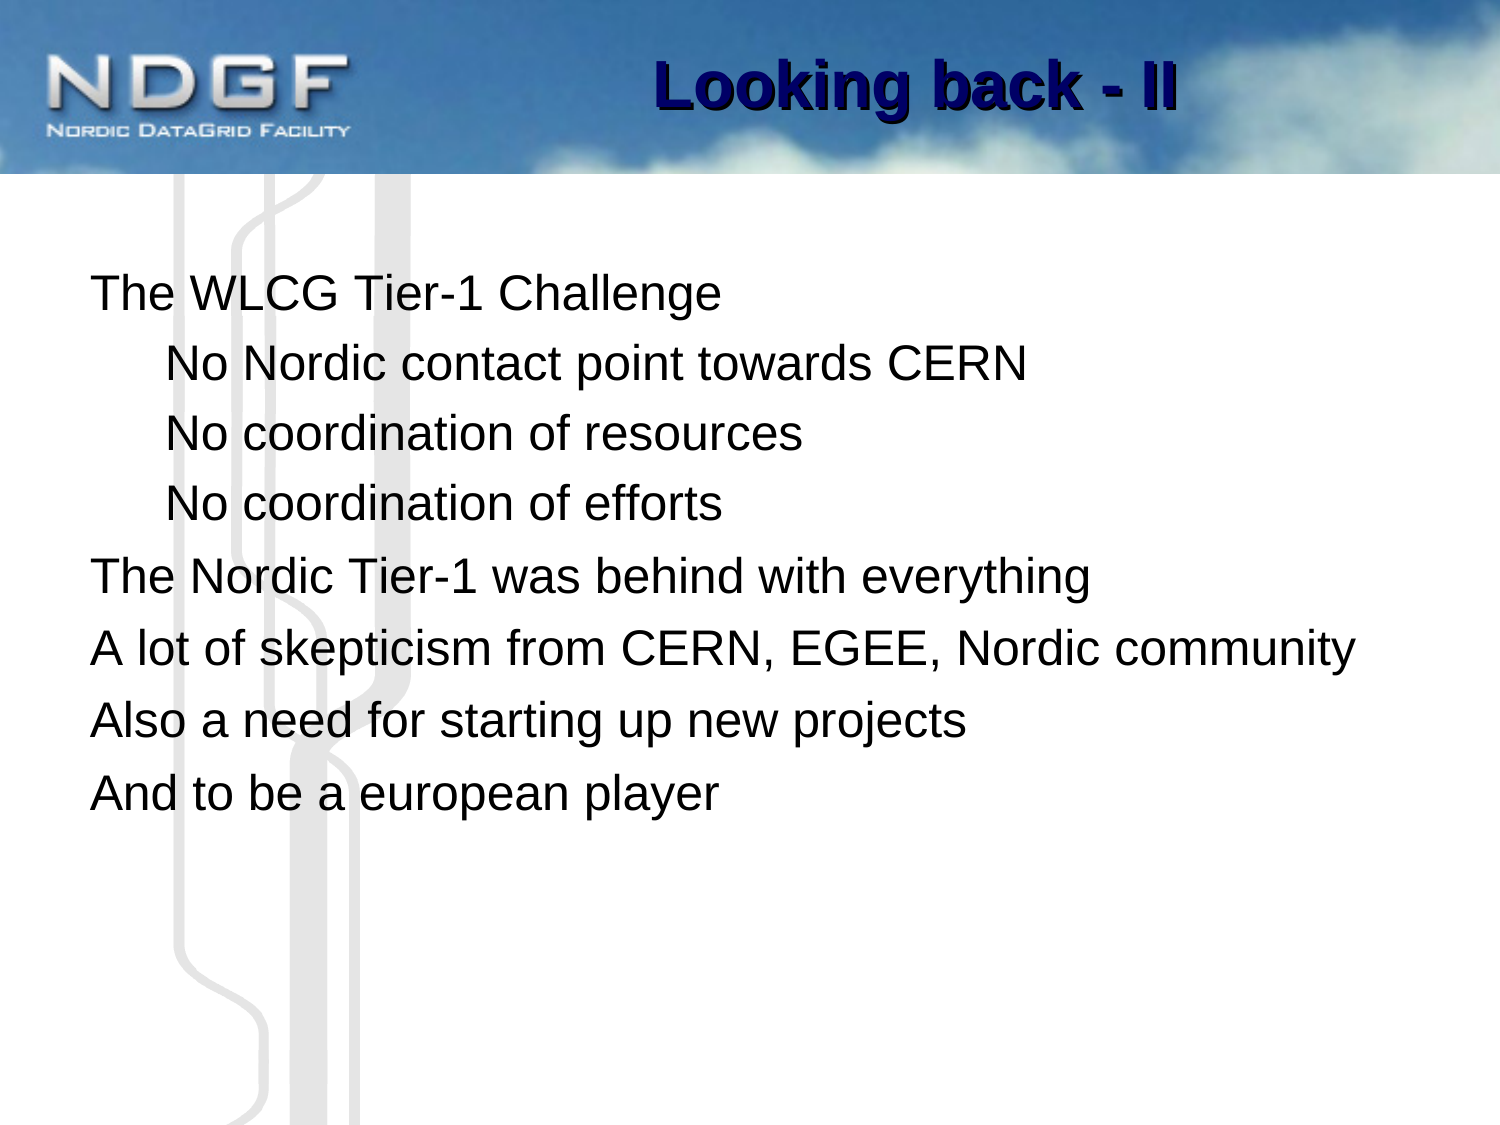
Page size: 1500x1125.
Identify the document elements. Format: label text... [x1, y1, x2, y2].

title Looking back - II [372, 19, 1459, 149]
list The WLCG Tier-1 Challenge No Nordic contact point towards CERN No coordination of resources No coordination of efforts The Nordic Tier-1 was behind with everything A lot of skepticism from CERN, EGEE, Nordic community Also a need for starting up new projects And to be a european player [75, 262, 1426, 1006]
picture [0, 0, 1500, 1125]
